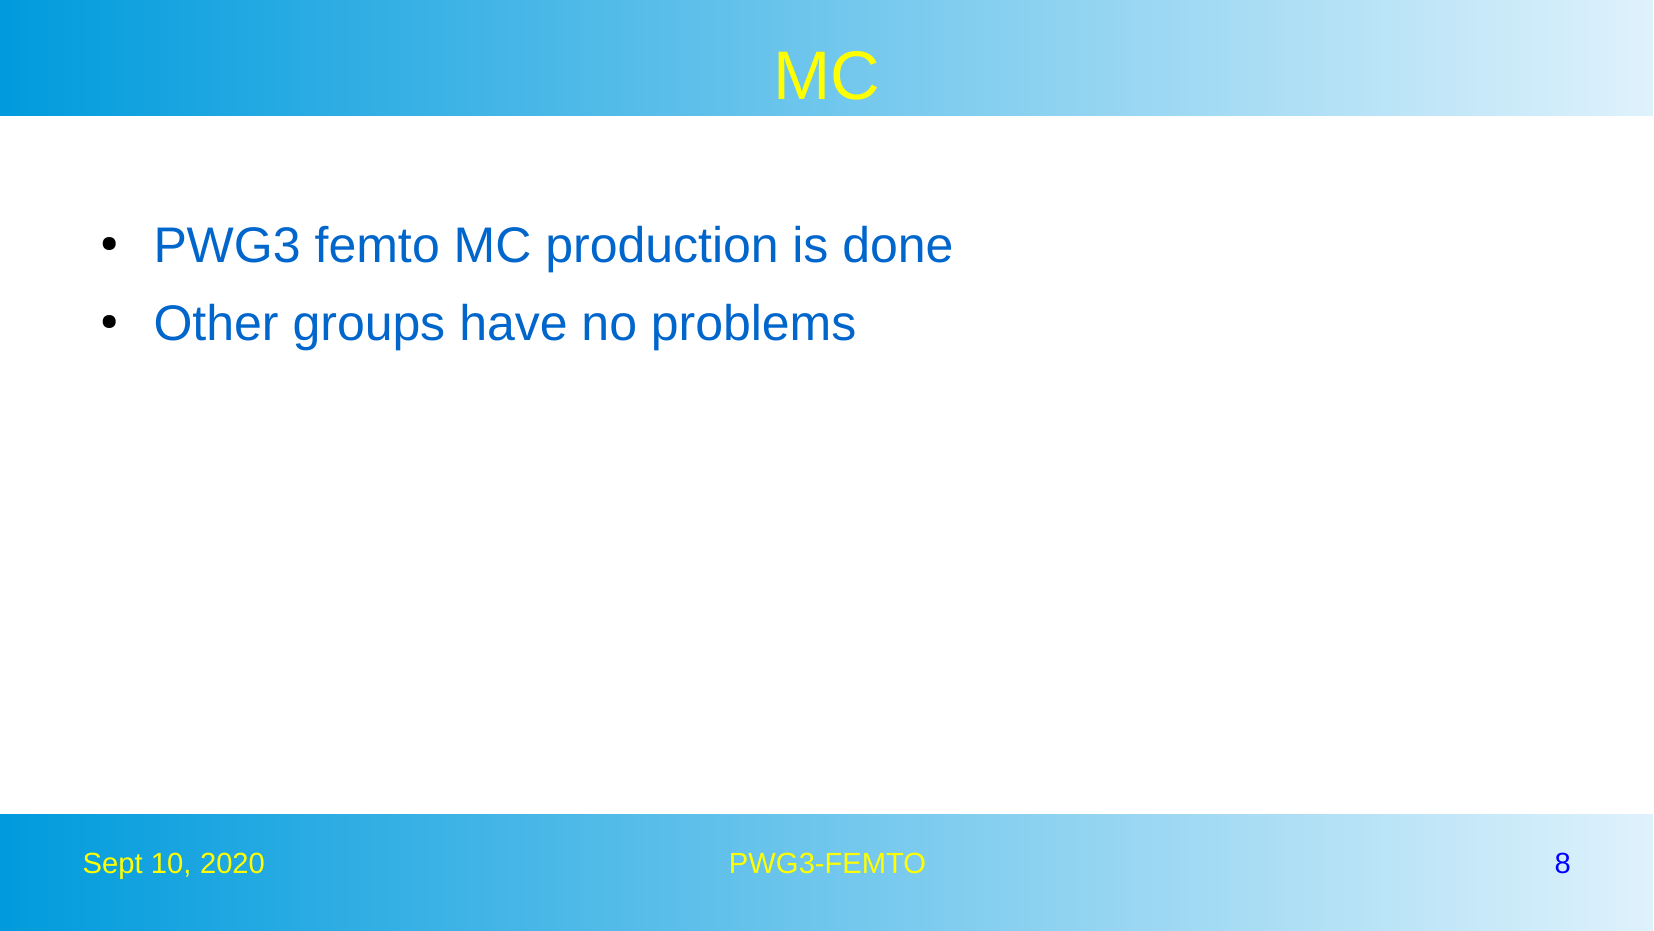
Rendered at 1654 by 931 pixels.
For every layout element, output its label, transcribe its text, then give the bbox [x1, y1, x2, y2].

title MC [82, 37, 1571, 116]
list PWG3 femto MC production is done Other groups have no problems [82, 217, 1571, 758]
